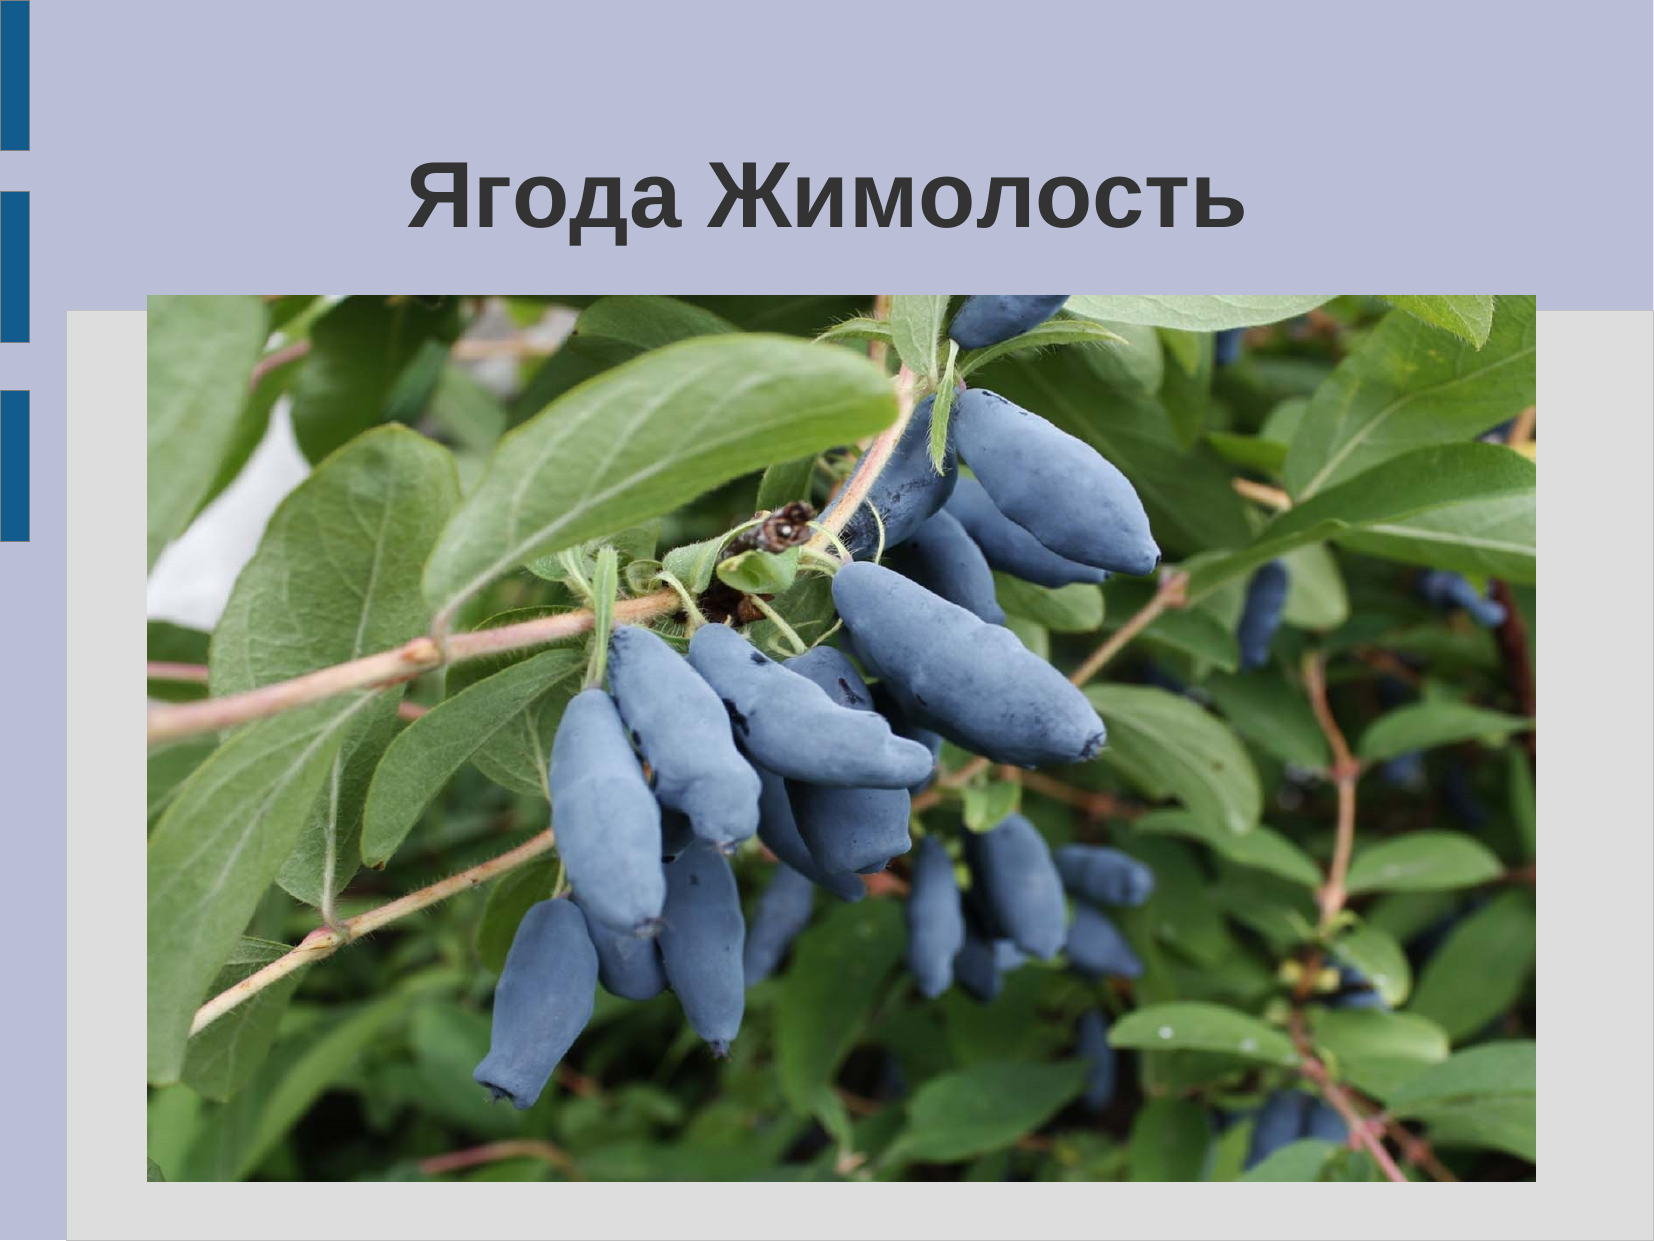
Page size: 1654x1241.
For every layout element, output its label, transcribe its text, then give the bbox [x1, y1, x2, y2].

title Ягода Жимолость [121, 91, 1534, 299]
picture [147, 295, 1536, 1182]
